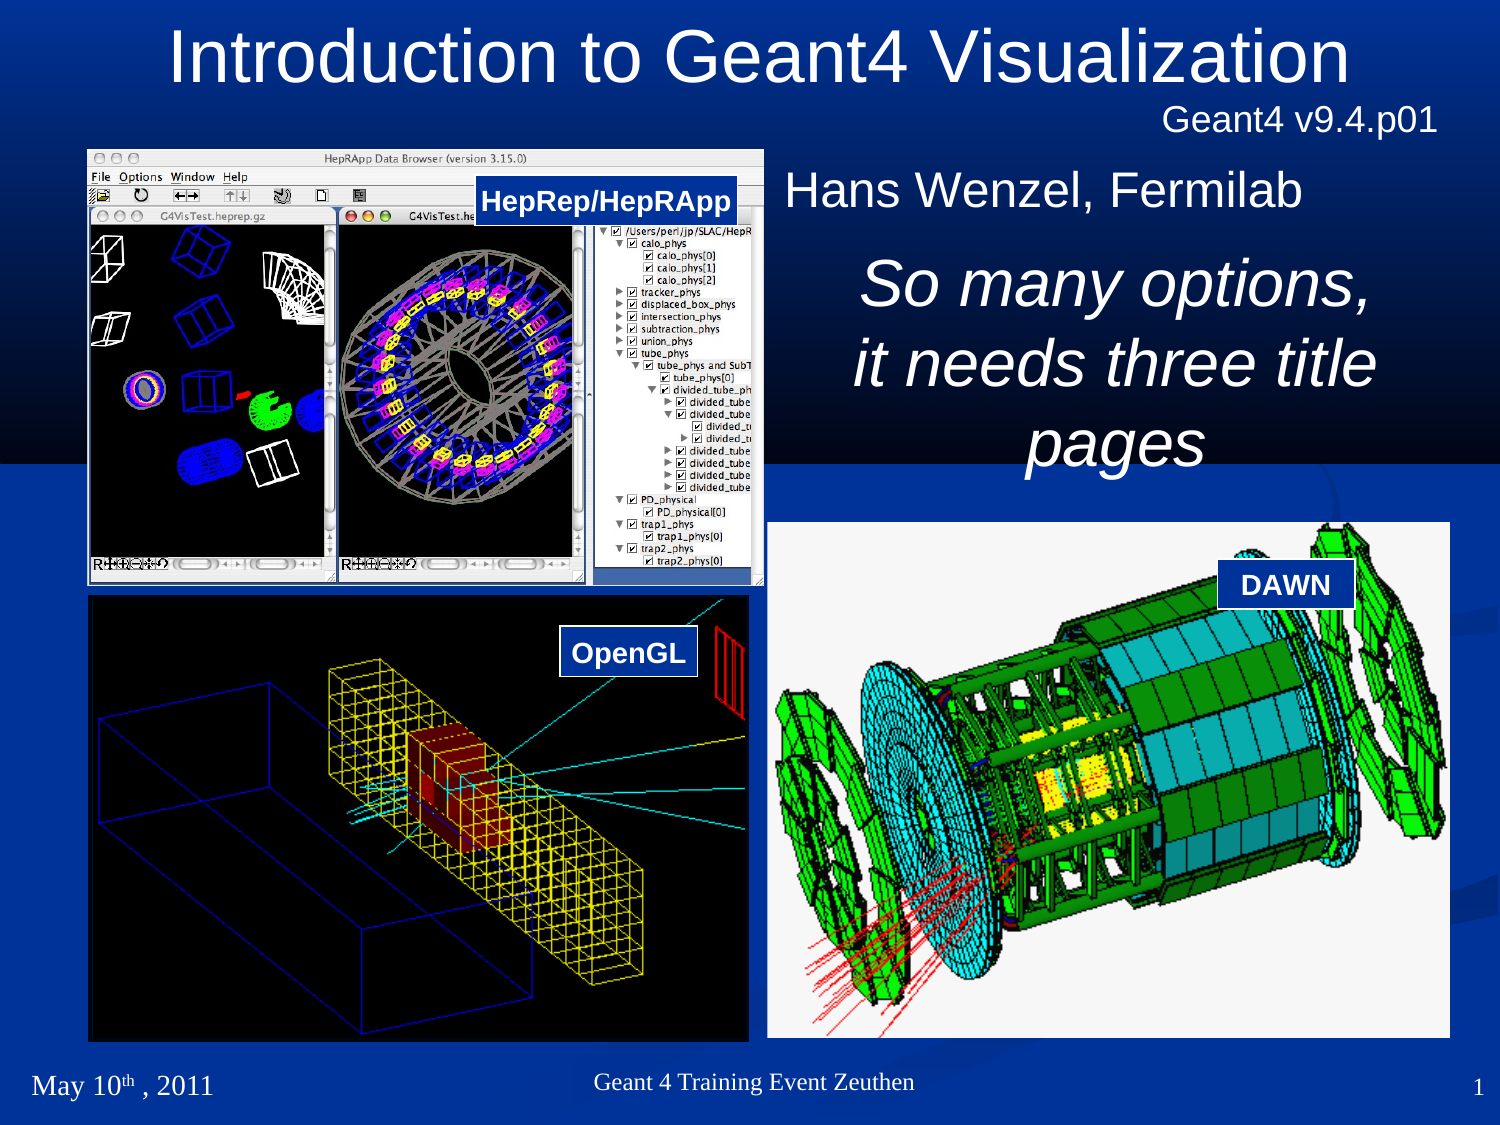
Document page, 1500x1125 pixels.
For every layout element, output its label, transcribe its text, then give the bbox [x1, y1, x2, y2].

text_box DAWN [1217, 558, 1355, 610]
picture [767, 522, 1450, 1038]
picture [92, 599, 745, 1038]
text_box Geant4 v9.4.p01 [1137, 87, 1463, 148]
text_box OpenGL [560, 626, 698, 677]
text_box HepRep/HepRApp [474, 174, 738, 226]
text_box Introduction to Geant4 Visualization [130, 0, 1390, 106]
text_box Hans Wenzel, Fermilab [764, 149, 1326, 226]
picture [87, 149, 764, 586]
text_box So many options, it needs three title pages [833, 232, 1401, 488]
